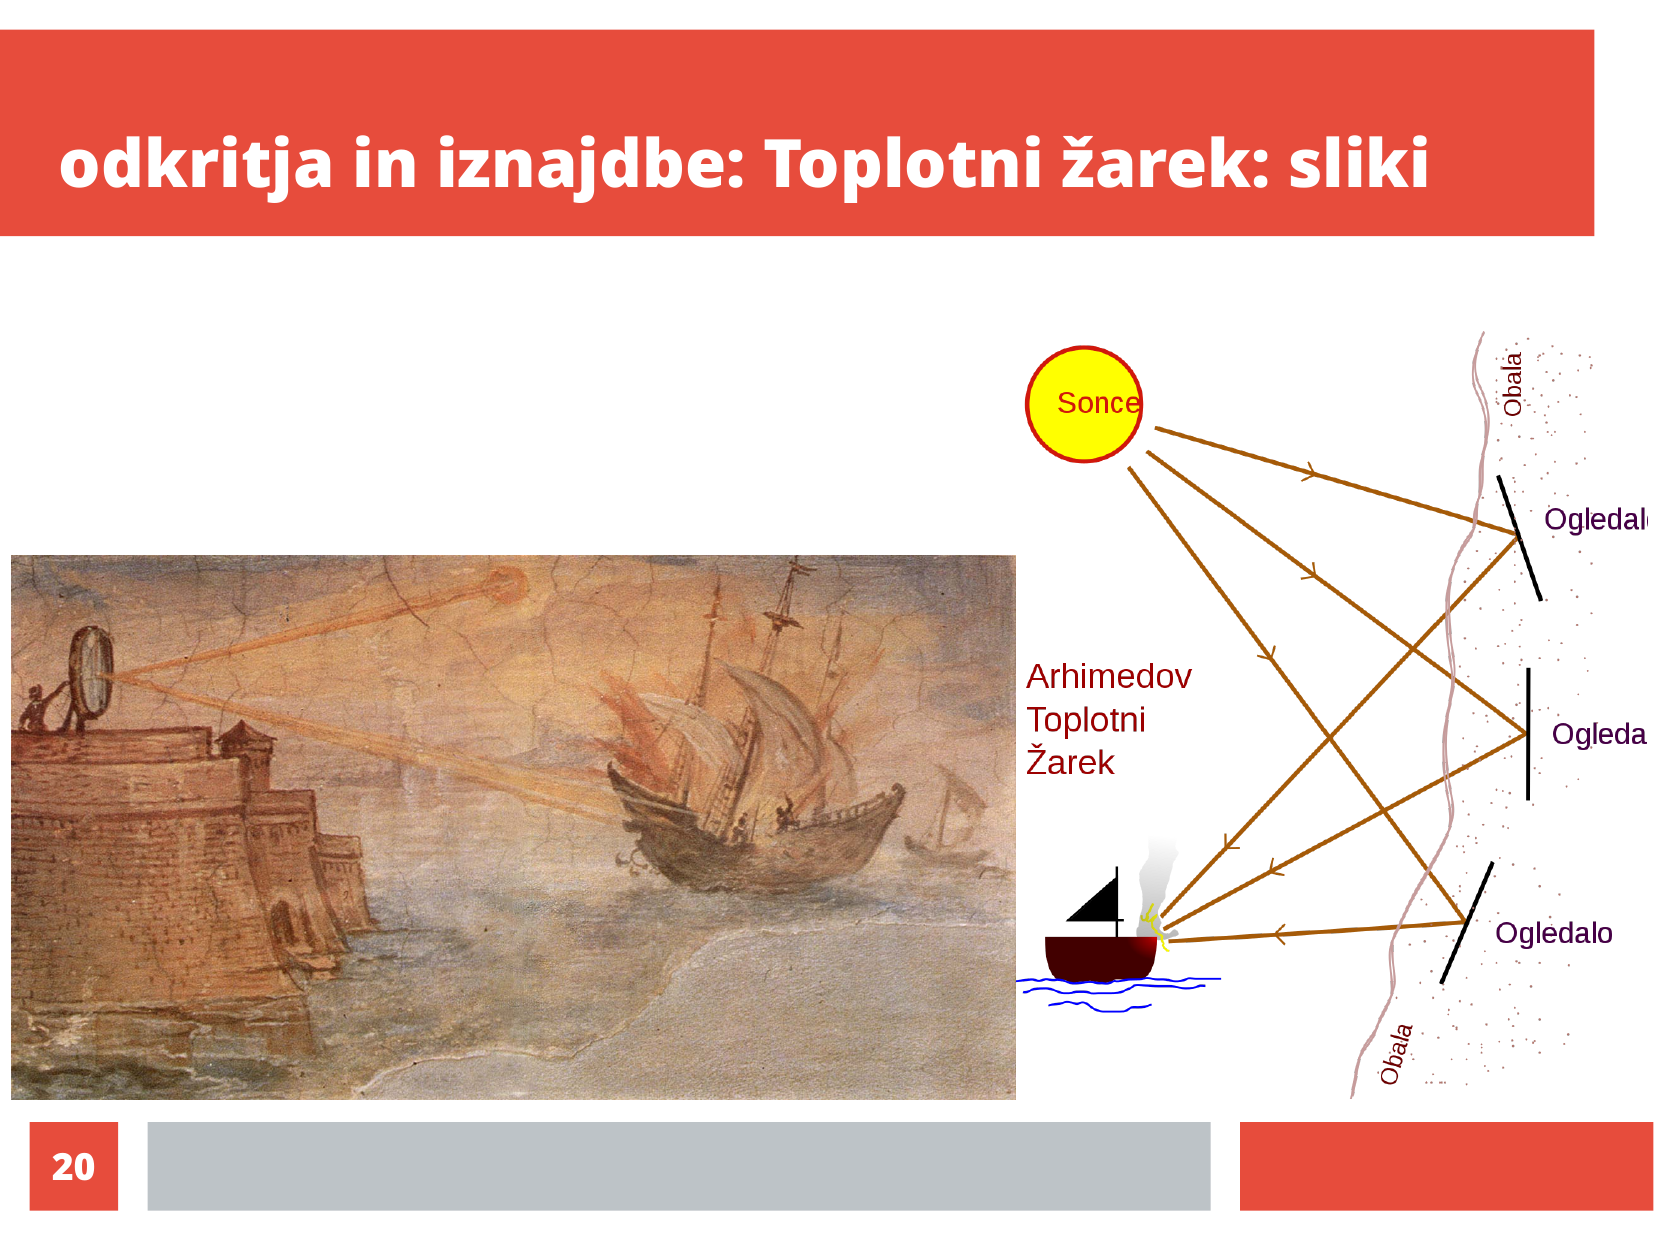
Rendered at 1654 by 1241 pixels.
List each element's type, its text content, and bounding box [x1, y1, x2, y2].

picture [11, 330, 1648, 1100]
title odkritja in iznajdbe: Toplotni žarek: sliki [59, 59, 1595, 207]
